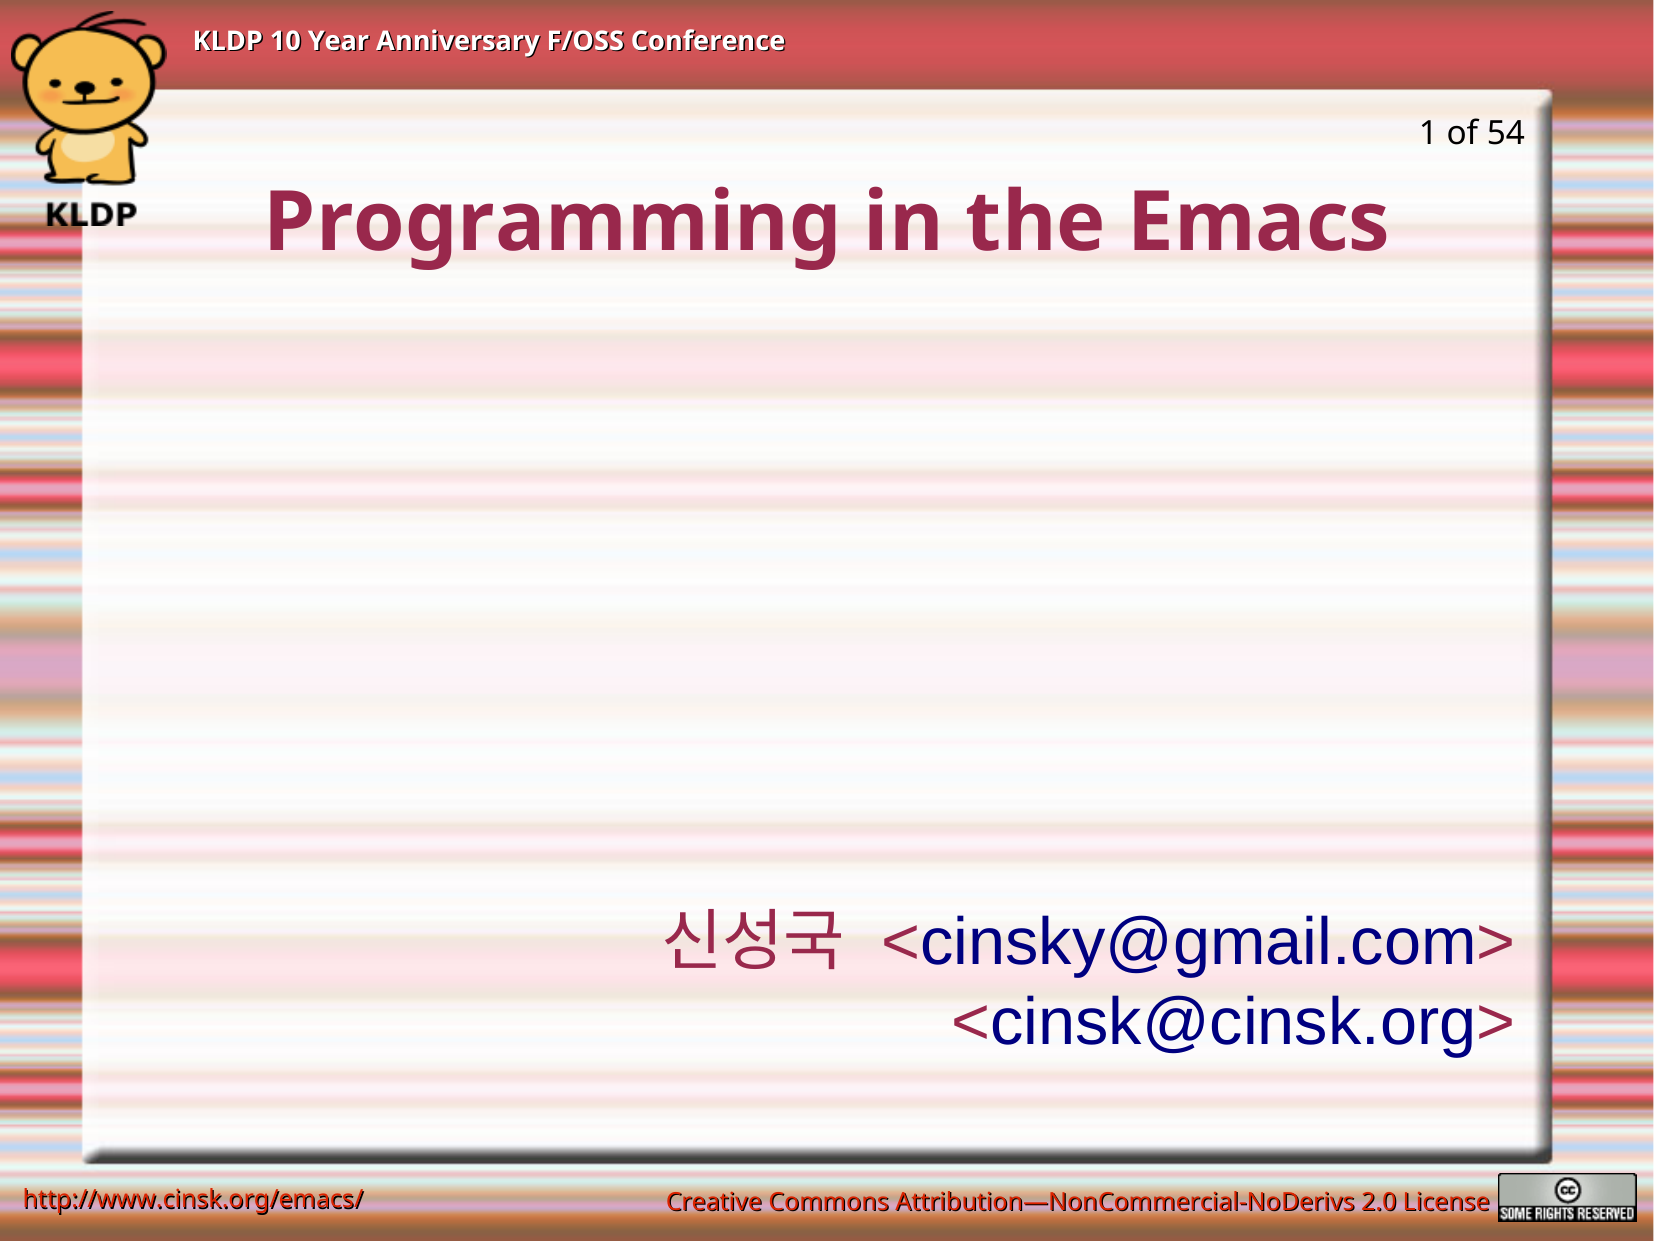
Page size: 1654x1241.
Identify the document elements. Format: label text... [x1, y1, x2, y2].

subtitle 신성국 <cinsky@gmail.com> <cinsk@cinsk.org> [134, 350, 1516, 1133]
title Programming in the Emacs [121, 114, 1534, 322]
picture [0, 0, 1654, 1241]
